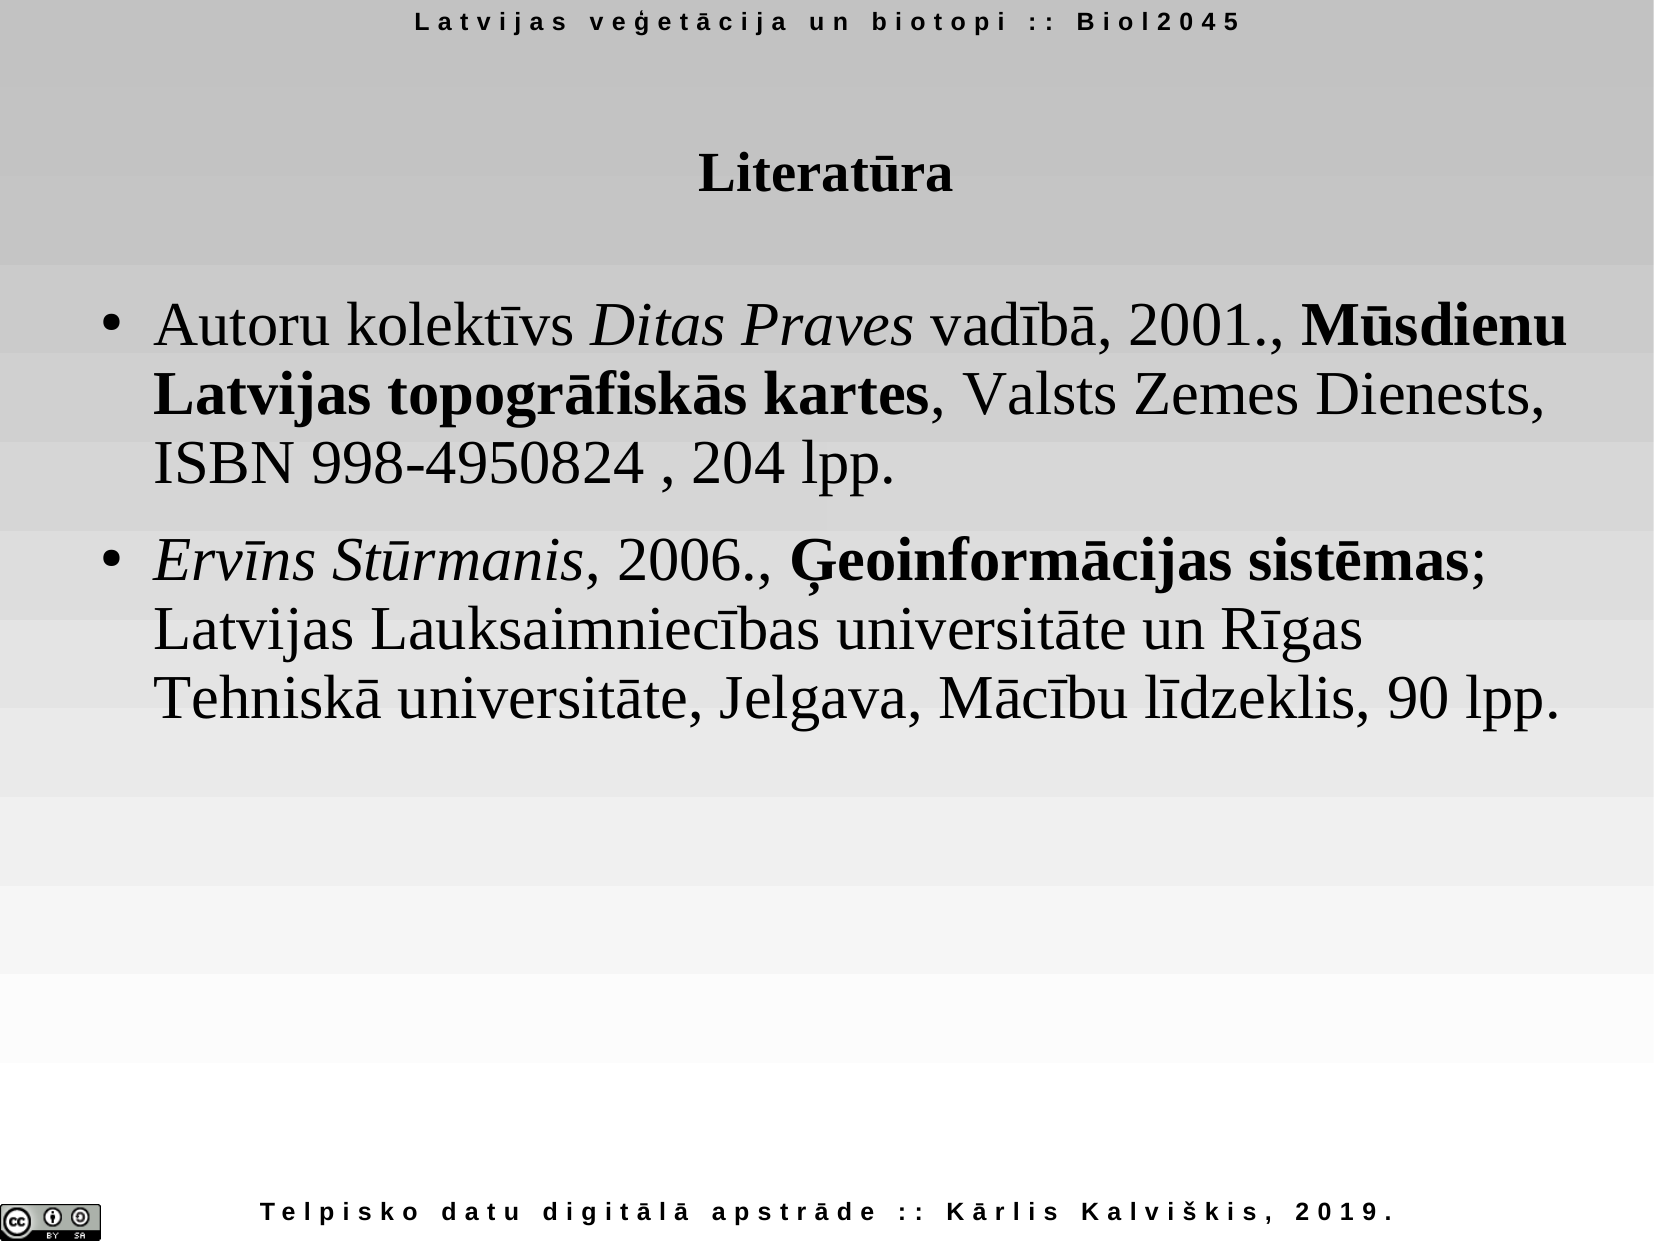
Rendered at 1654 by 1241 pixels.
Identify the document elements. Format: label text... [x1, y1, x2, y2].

list Autoru kolektīvs Ditas Praves vadībā, 2001., Mūsdienu Latvijas topogrāfiskās kartes, Valsts Zemes Dienests, ISBN 998-4950824 , 204 lpp. Ervīns Stūrmanis, 2006., Ģeoinformācijas sistēmas; Latvijas Lauksaimniecības universitāte un Rīgas Tehniskā universitāte, Jelgava, Mācību līdzeklis, 90 lpp. [82, 289, 1571, 1113]
picture [0, 0, 1654, 1241]
title Literatūra [29, 49, 1625, 296]
